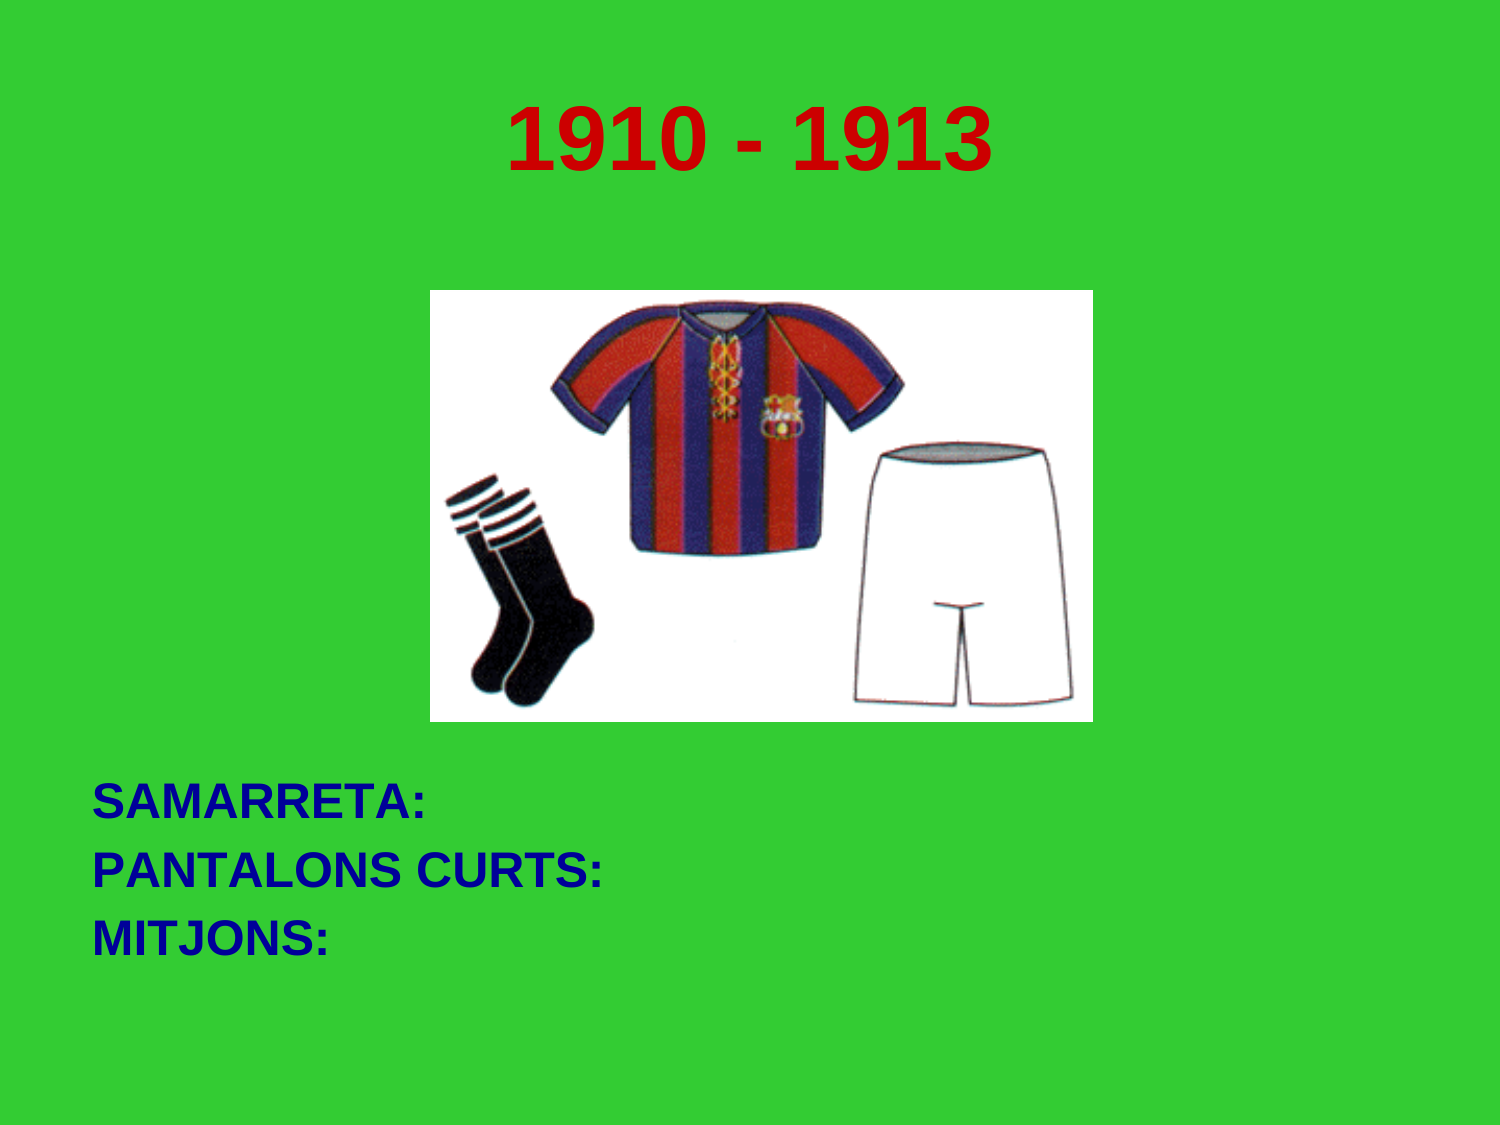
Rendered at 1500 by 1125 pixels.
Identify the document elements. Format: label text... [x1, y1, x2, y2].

title 1910 - 1913 [75, 45, 1426, 233]
list SAMARRETA: PANTALONS CURTS: MITJONS: [76, 766, 1427, 1047]
picture [430, 290, 1093, 722]
